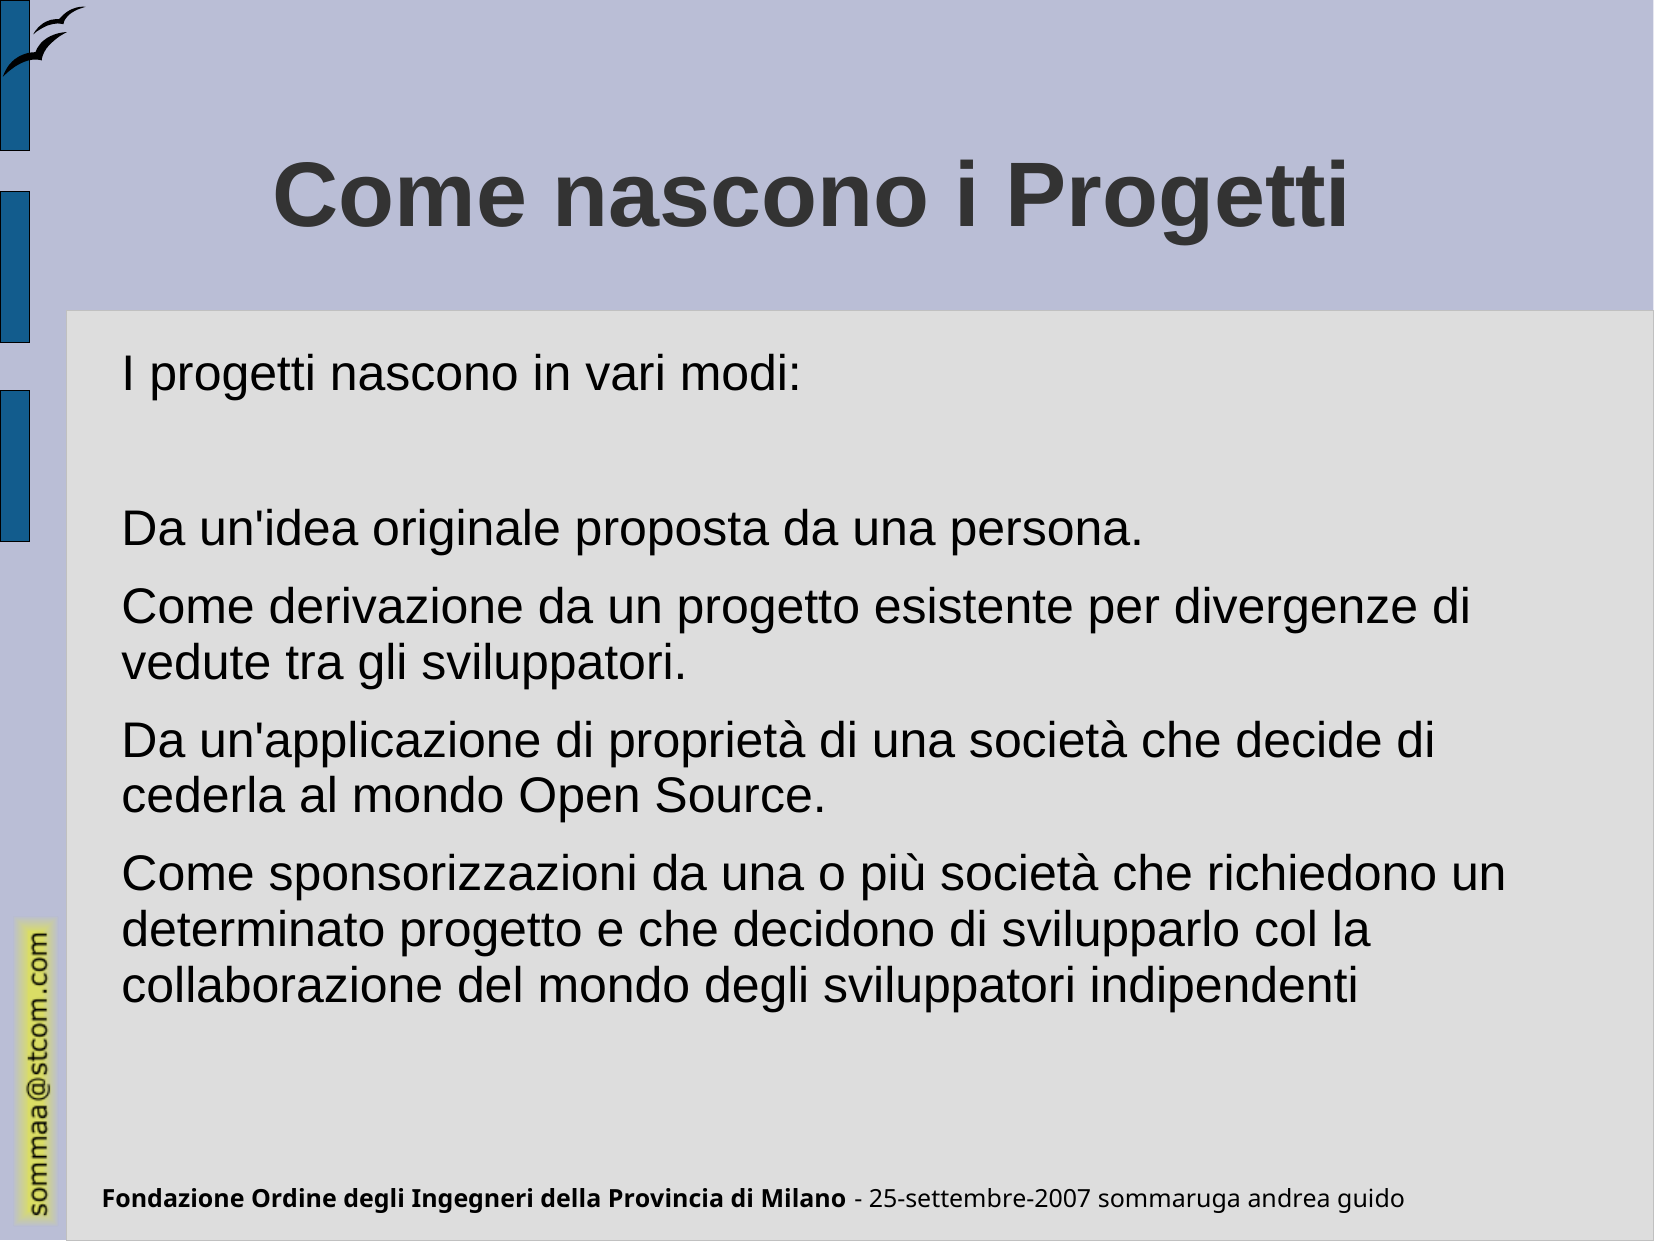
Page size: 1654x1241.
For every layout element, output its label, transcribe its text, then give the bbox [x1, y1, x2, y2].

title Come nascono i Progetti [121, 91, 1534, 299]
list I progetti nascono in vari modi: Da un'idea originale proposta da una persona. Come derivazione da un progetto esistente per divergenze di vedute tra gli sviluppatori. Da un'applicazione di proprietà di una società che decide di cederla al mondo Open Source. Come sponsorizzazioni da una o più società che richiedono un determinato progetto e che decidono di svilupparlo col la collaborazione del mondo degli sviluppatori indipendenti [121, 344, 1534, 1127]
picture [12, 915, 60, 1228]
